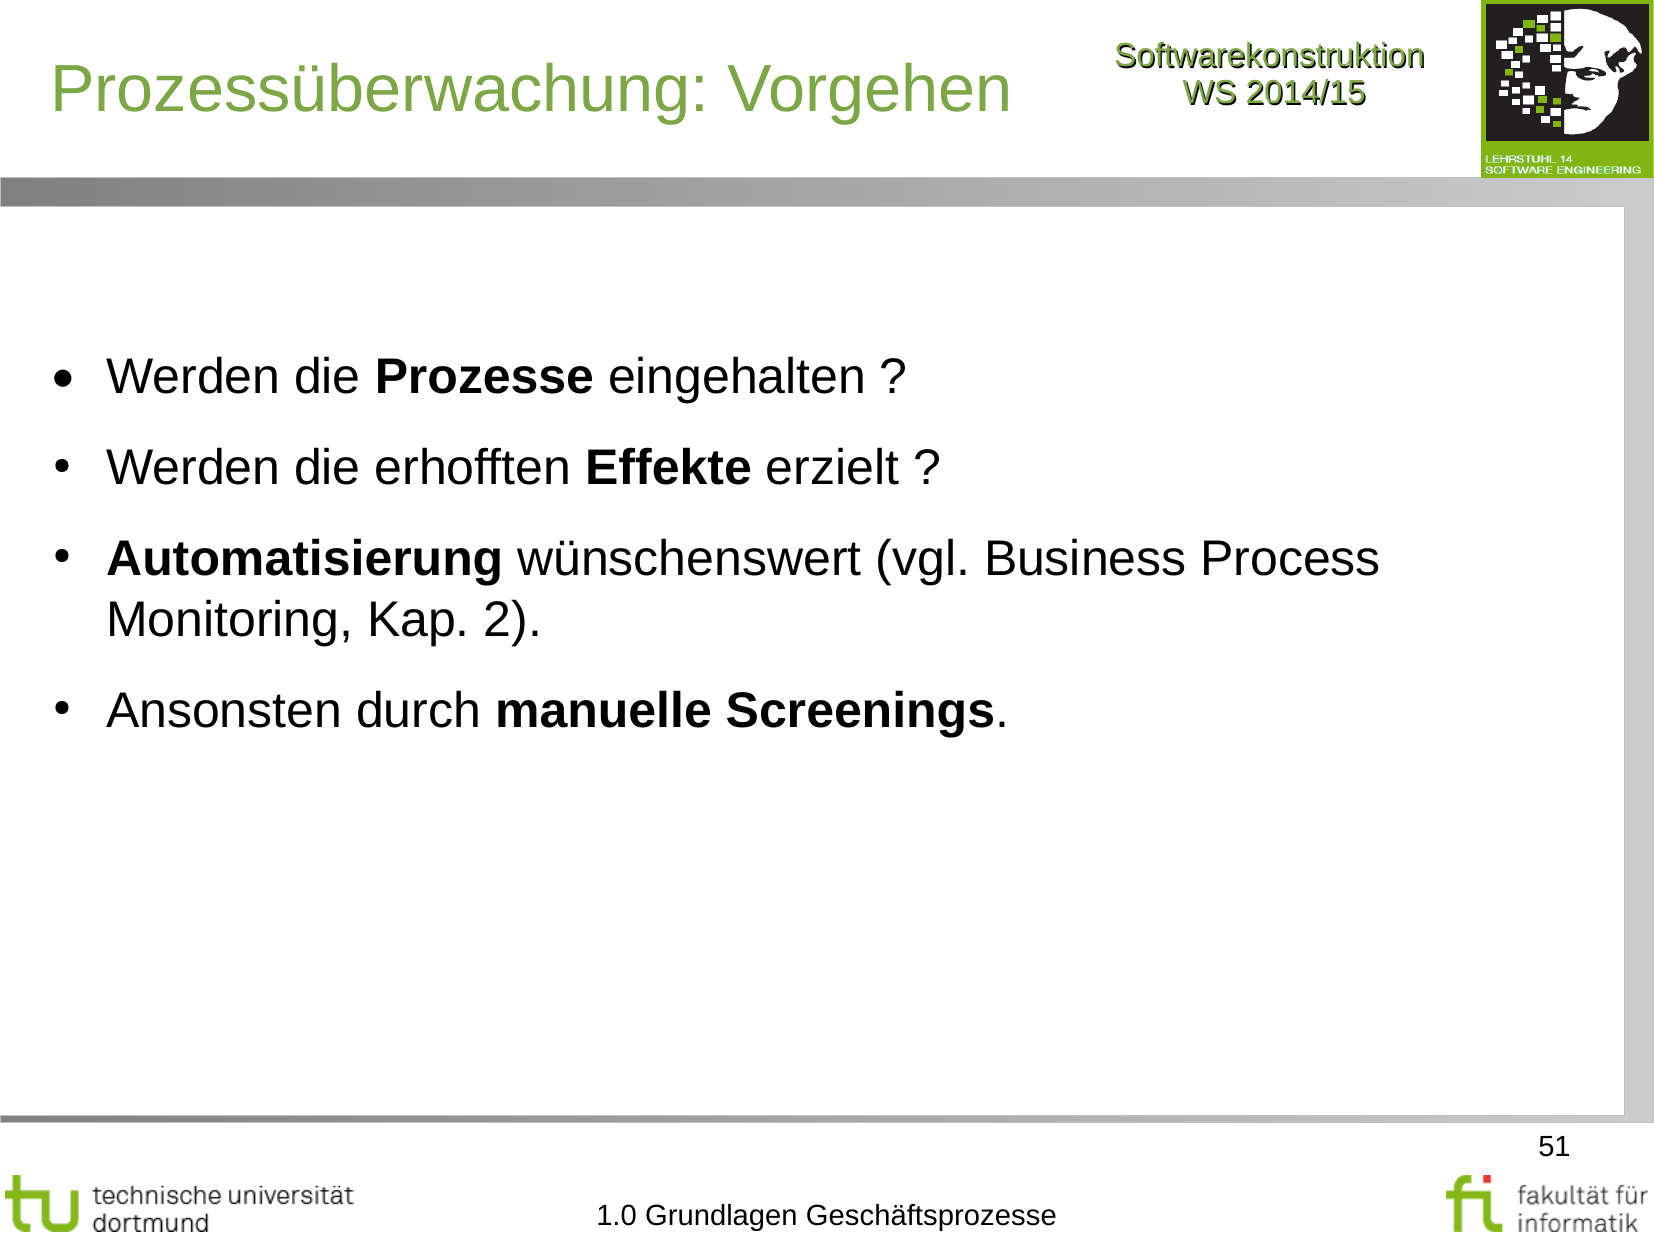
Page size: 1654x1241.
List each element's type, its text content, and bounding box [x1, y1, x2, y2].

title Prozessüberwachung: Vorgehen [0, 7, 1063, 170]
picture [1446, 1175, 1648, 1232]
list Werden die Prozesse eingehalten ? Werden die erhofften Effekte erzielt ? Automatisierung wünschenswert (vgl. Business Process Monitoring, Kap. 2). Ansonsten durch manuelle Screenings. [35, 342, 1630, 1155]
picture [1481, 0, 1654, 178]
picture [5, 1175, 354, 1232]
